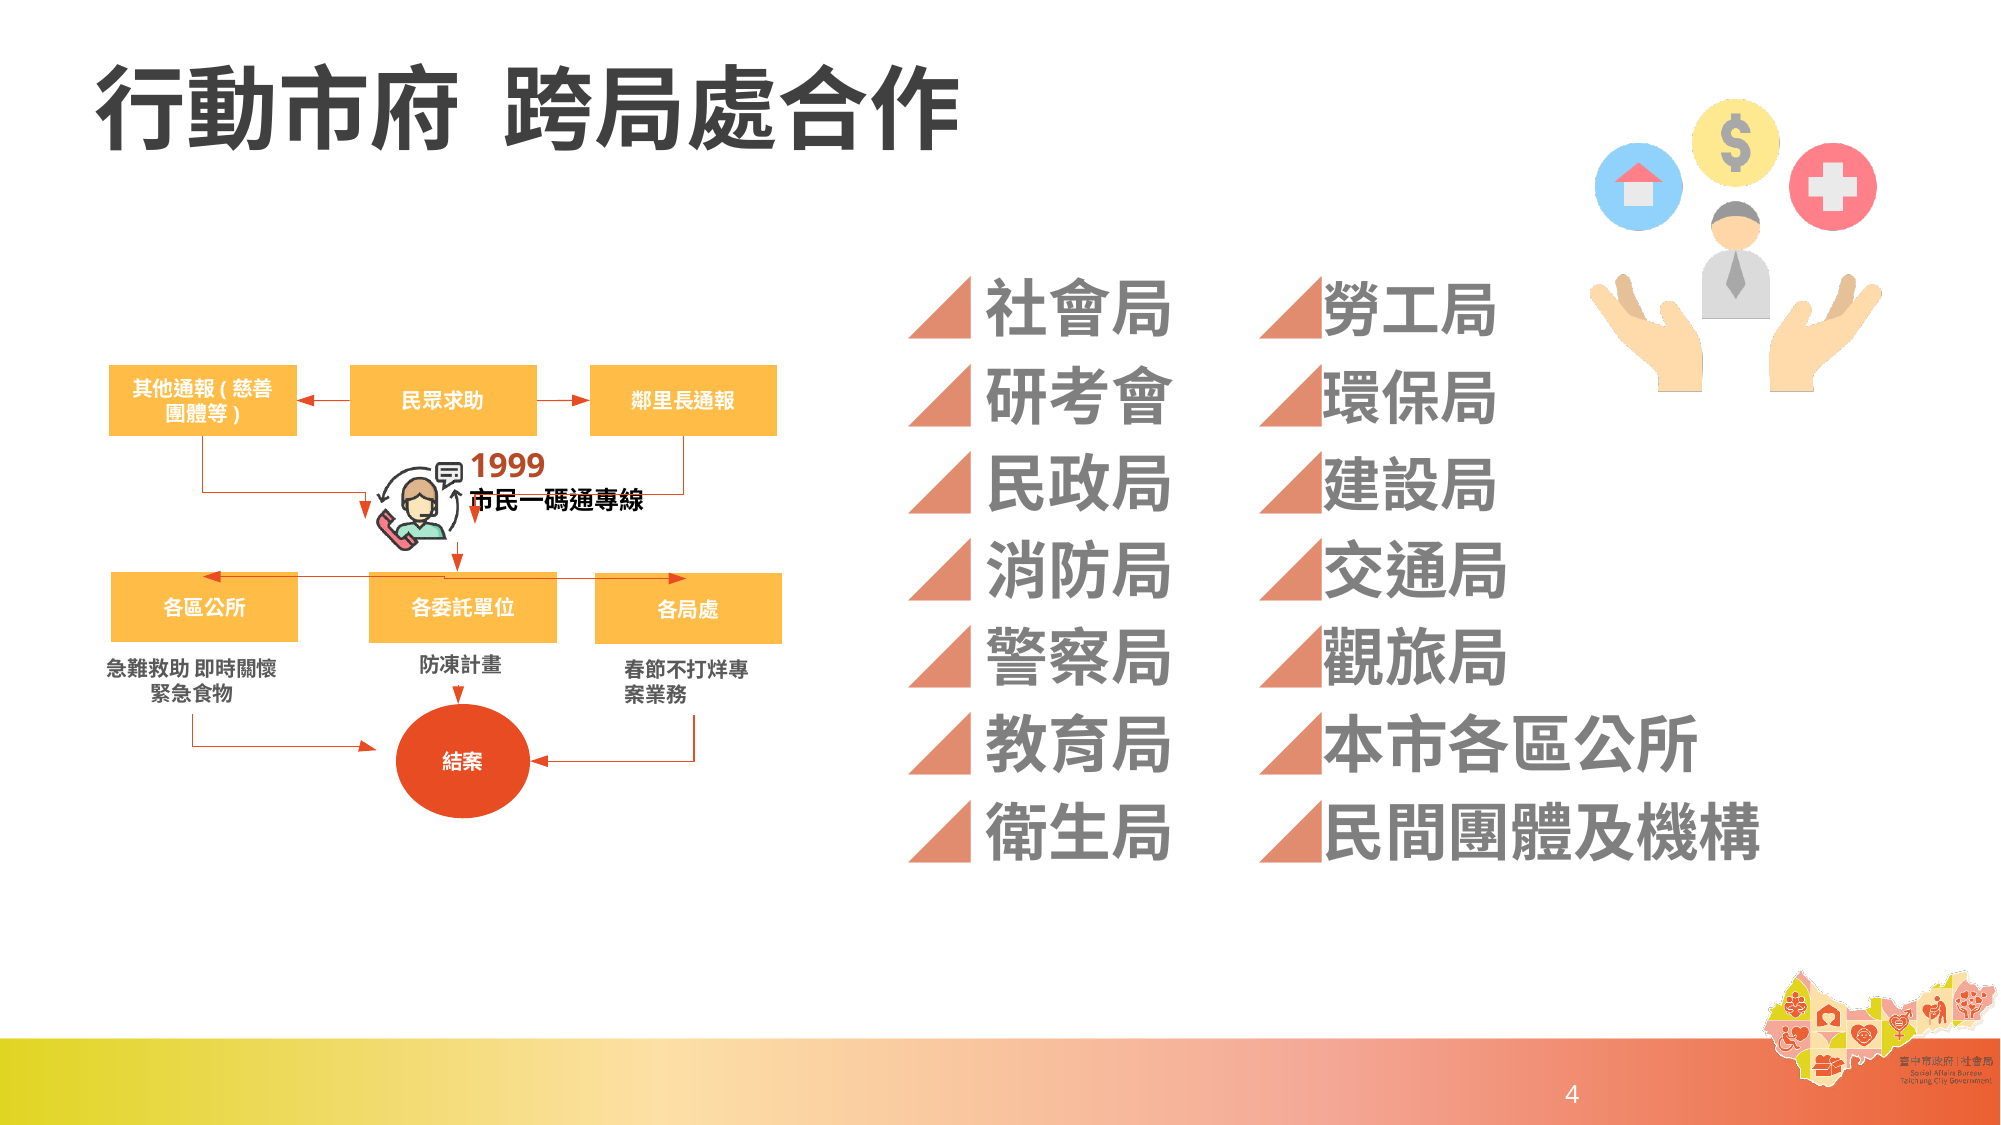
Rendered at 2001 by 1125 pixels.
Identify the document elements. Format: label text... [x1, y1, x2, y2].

text_box 防凍計畫 [404, 644, 522, 685]
text_box 1999 市民一碼通專線 [454, 436, 683, 523]
title 行動市府 跨局處合作 [79, 35, 1924, 190]
text_box 各局處 [595, 573, 668, 578]
text_box 急難救助 即時關懷 緊急食物 [85, 647, 299, 714]
text_box 各局處 [595, 573, 782, 644]
text_box 1999 市民一碼通專線 [476, 436, 726, 523]
text_box 民眾求助 [350, 365, 537, 436]
picture [376, 462, 463, 551]
text_box 4 [1550, 1065, 2000, 1125]
text_box 各委託單位 [369, 577, 557, 643]
text_box 結案 [396, 704, 531, 819]
text_box 各委託單位 [369, 572, 557, 578]
text_box 鄰里長通報 [590, 365, 777, 436]
text_box 春節不打烊專案業務 [609, 649, 779, 716]
list ◢社會局 ◢勞工局 ◢研考會 ◢環保局 ◢民政局 ◢建設局 ◢消防局 ◢交通局 ◢警察局 ◢觀旅局 ◢教育局 ◢本市各區公所 ◢衛生局 ◢民間團體及機構 [894, 270, 1790, 916]
text_box 各區公所 [111, 572, 298, 642]
picture [1580, 90, 1891, 401]
text_box 各區公所 [221, 572, 298, 576]
text_box 其他通報(慈善團體等) [109, 365, 297, 436]
